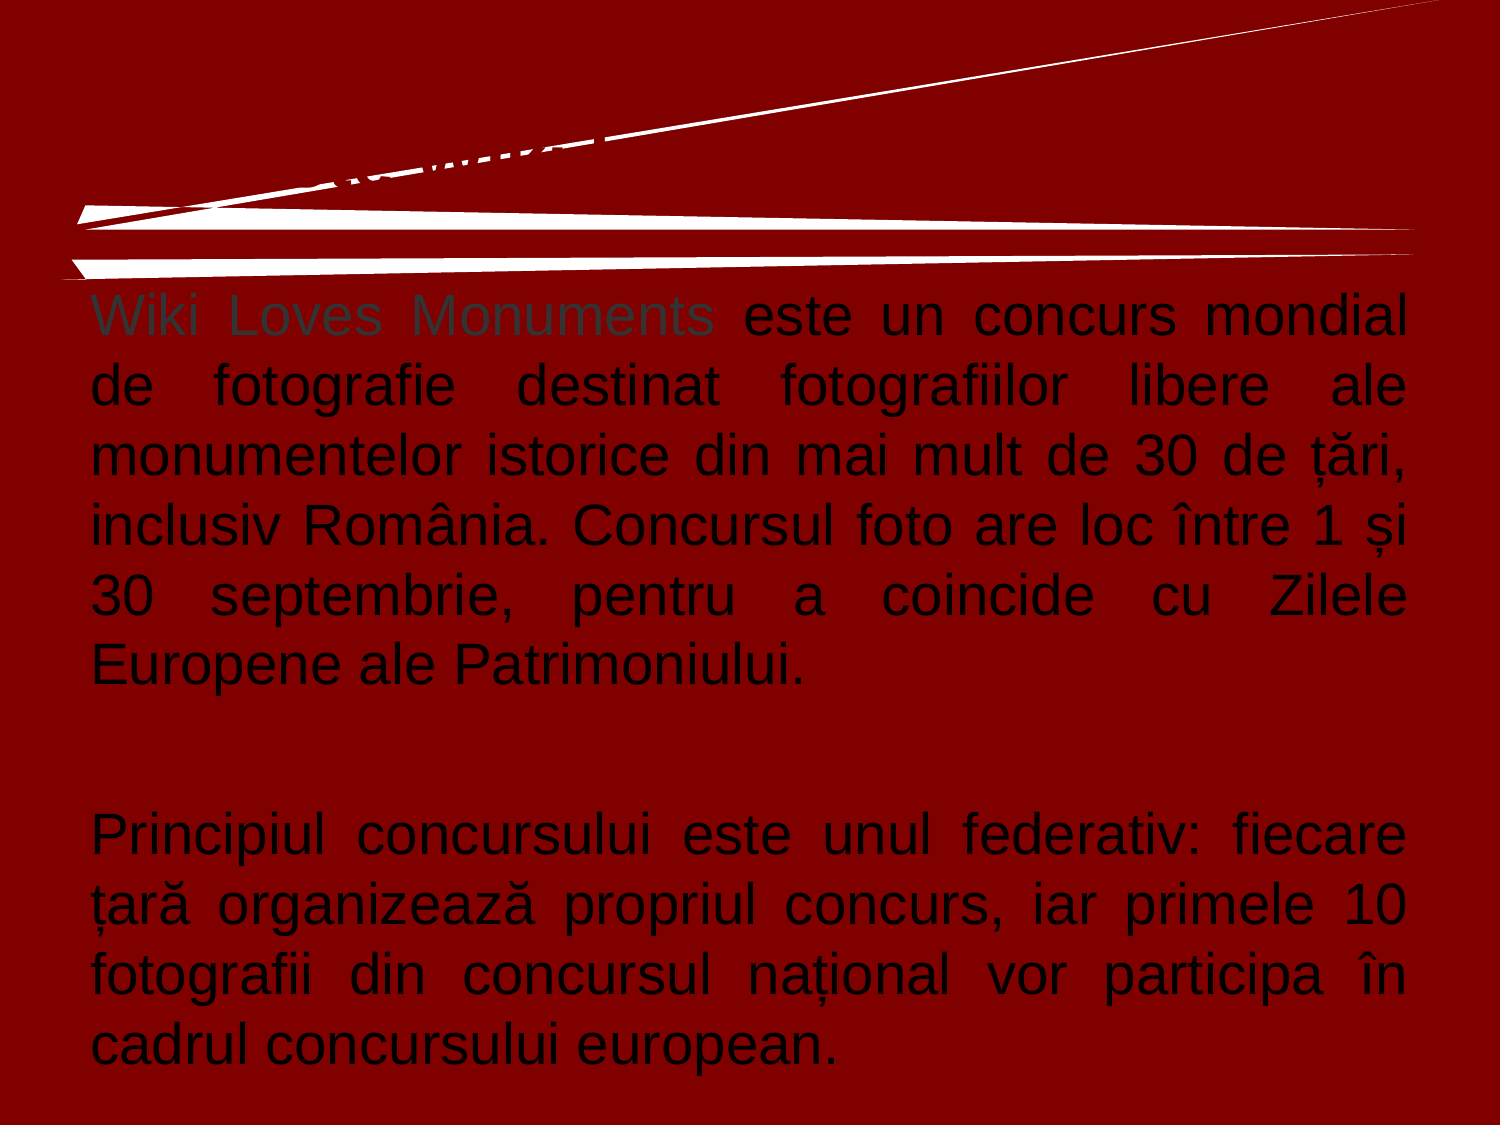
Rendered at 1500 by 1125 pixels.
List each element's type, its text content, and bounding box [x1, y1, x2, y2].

title Ce este Wiki Loves Monuments? [75, 0, 1425, 218]
list Wiki Loves Monuments este un concurs mondial de fotografie destinat fotografiilor libere ale monumentelor istorice din mai mult de 30 de țări, inclusiv România. Concursul foto are loc între 1 și 30 septembrie, pentru a coincide cu Zilele Europene ale Patrimoniului. Principiul concursului este unul federativ: fiecare țară organizează propriul concurs, iar primele 10 fotografii din concursul național vor participa în cadrul concursului european. [75, 262, 1425, 1125]
